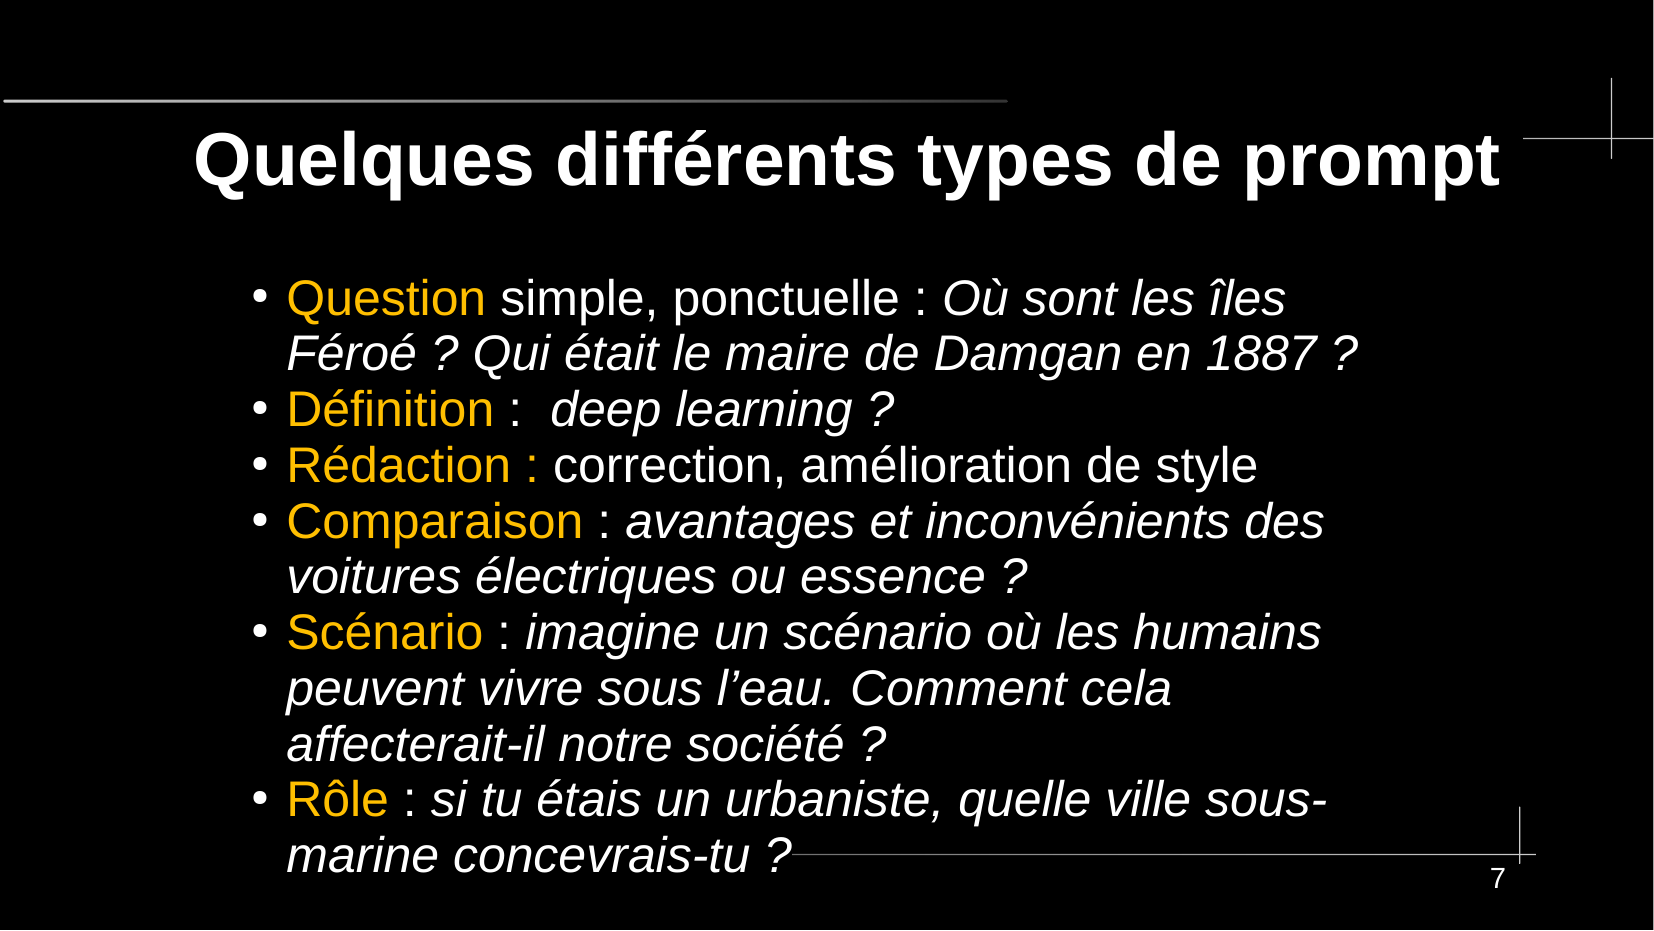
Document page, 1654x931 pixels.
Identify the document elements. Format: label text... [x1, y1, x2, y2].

text_box Question simple, ponctuelle : Où sont les îles Féroé ? Qui était le maire de Damgan en 1887 ? Définition : deep learning ? Rédaction : correction, amélioration de style Comparaison : avantages et inconvénients des voitures électriques ou essence ? Scénario : imagine un scénario où les humains peuvent vivre sous l’eau. Comment cela affecterait-il notre société ? Rôle : si tu étais un urbaniste, quelle ville sous-marine concevrais-tu ? [236, 206, 1418, 891]
title Quelques différents types de prompt [88, 100, 1654, 207]
